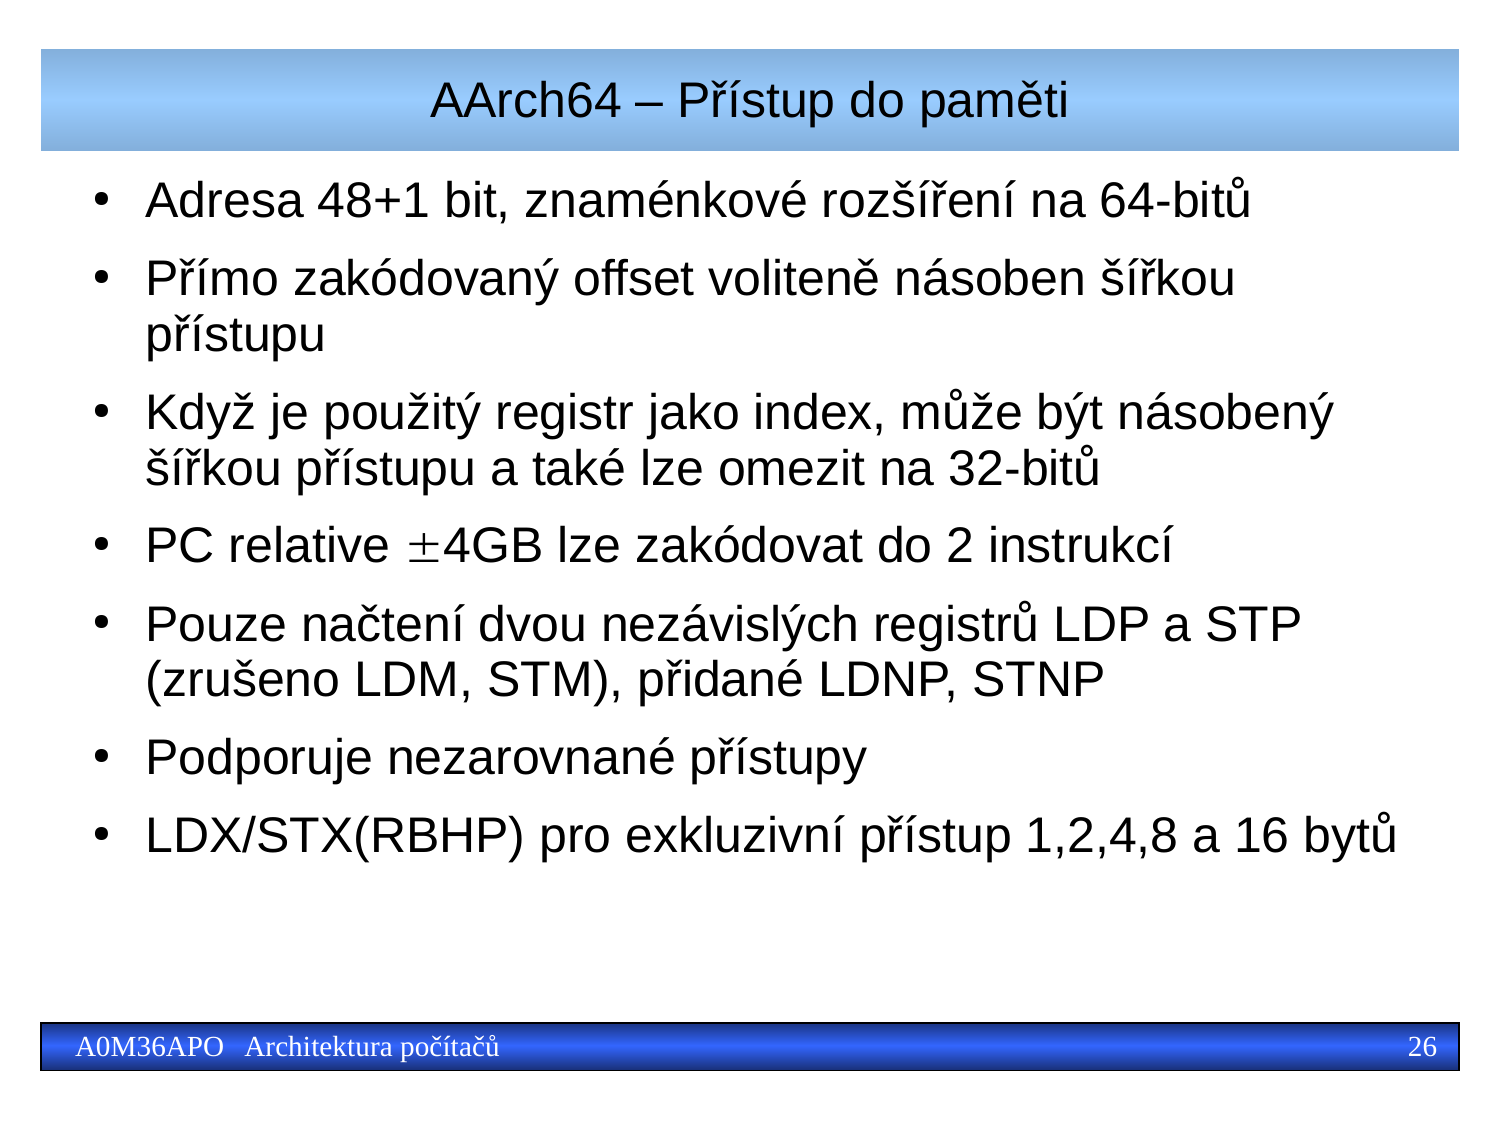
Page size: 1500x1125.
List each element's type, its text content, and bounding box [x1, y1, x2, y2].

list Adresa 48+1 bit, znaménkové rozšíření na 64-bitů Přímo zakódovaný offset voliteně násoben šířkou přístupu Když je použitý registr jako index, může být násobený šířkou přístupu a také lze omezit na 32-bitů PC relative ±4GB lze zakódovat do 2 instrukcí Pouze načtení dvou nezávislých registrů LDP a STP (zrušeno LDM, STM), přidané LDNP, STNP Podporuje nezarovnané přístupy LDX/STX(RBHP) pro exkluzivní přístup 1,2,4,8 a 16 bytů [75, 172, 1426, 1000]
title AArch64 – Přístup do paměti [41, 49, 1459, 151]
